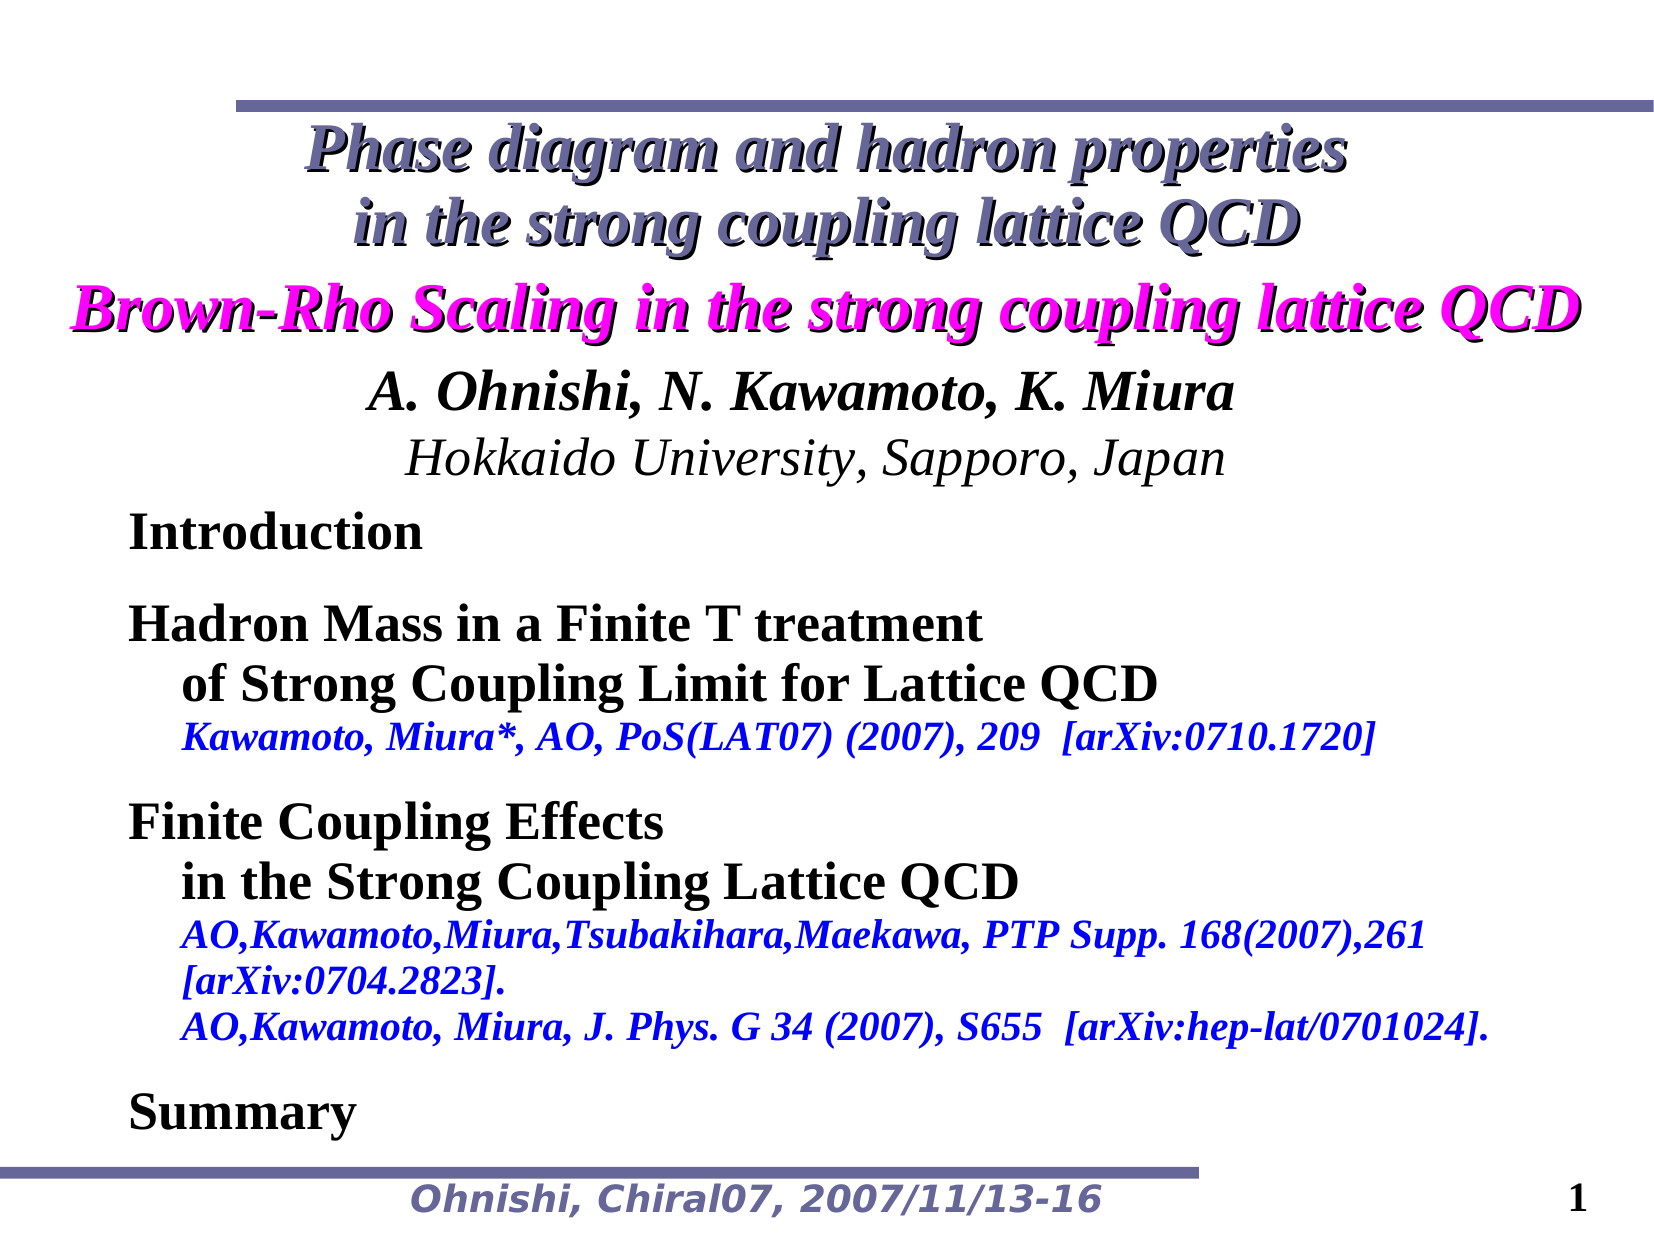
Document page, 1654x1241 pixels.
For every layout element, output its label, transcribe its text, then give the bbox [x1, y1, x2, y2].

text_box A. Ohnishi, N. Kawamoto, K. Miura Hokkaido University, Sapporo, Japan [368, 358, 1258, 489]
list Introduction Hadron Mass in a Finite T treatment of Strong Coupling Limit for Lattice QCD Kawamoto, Miura*, AO, PoS(LAT07) (2007), 209 [arXiv:0710.1720] Finite Coupling Effects in the Strong Coupling Lattice QCD AO,Kawamoto,Miura,Tsubakihara,Maekawa, PTP Supp. 168(2007),261 [arXiv:0704.2823]. AO,Kawamoto, Miura, J. Phys. G 34 (2007), S655 [arXiv:hep-lat/0701024]. Summary [110, 501, 1539, 1152]
title Phase diagram and hadron properties in the strong coupling lattice QCD [0, 110, 1654, 256]
title Brown-Rho Scaling in the strong coupling lattice QCD [0, 256, 1654, 358]
